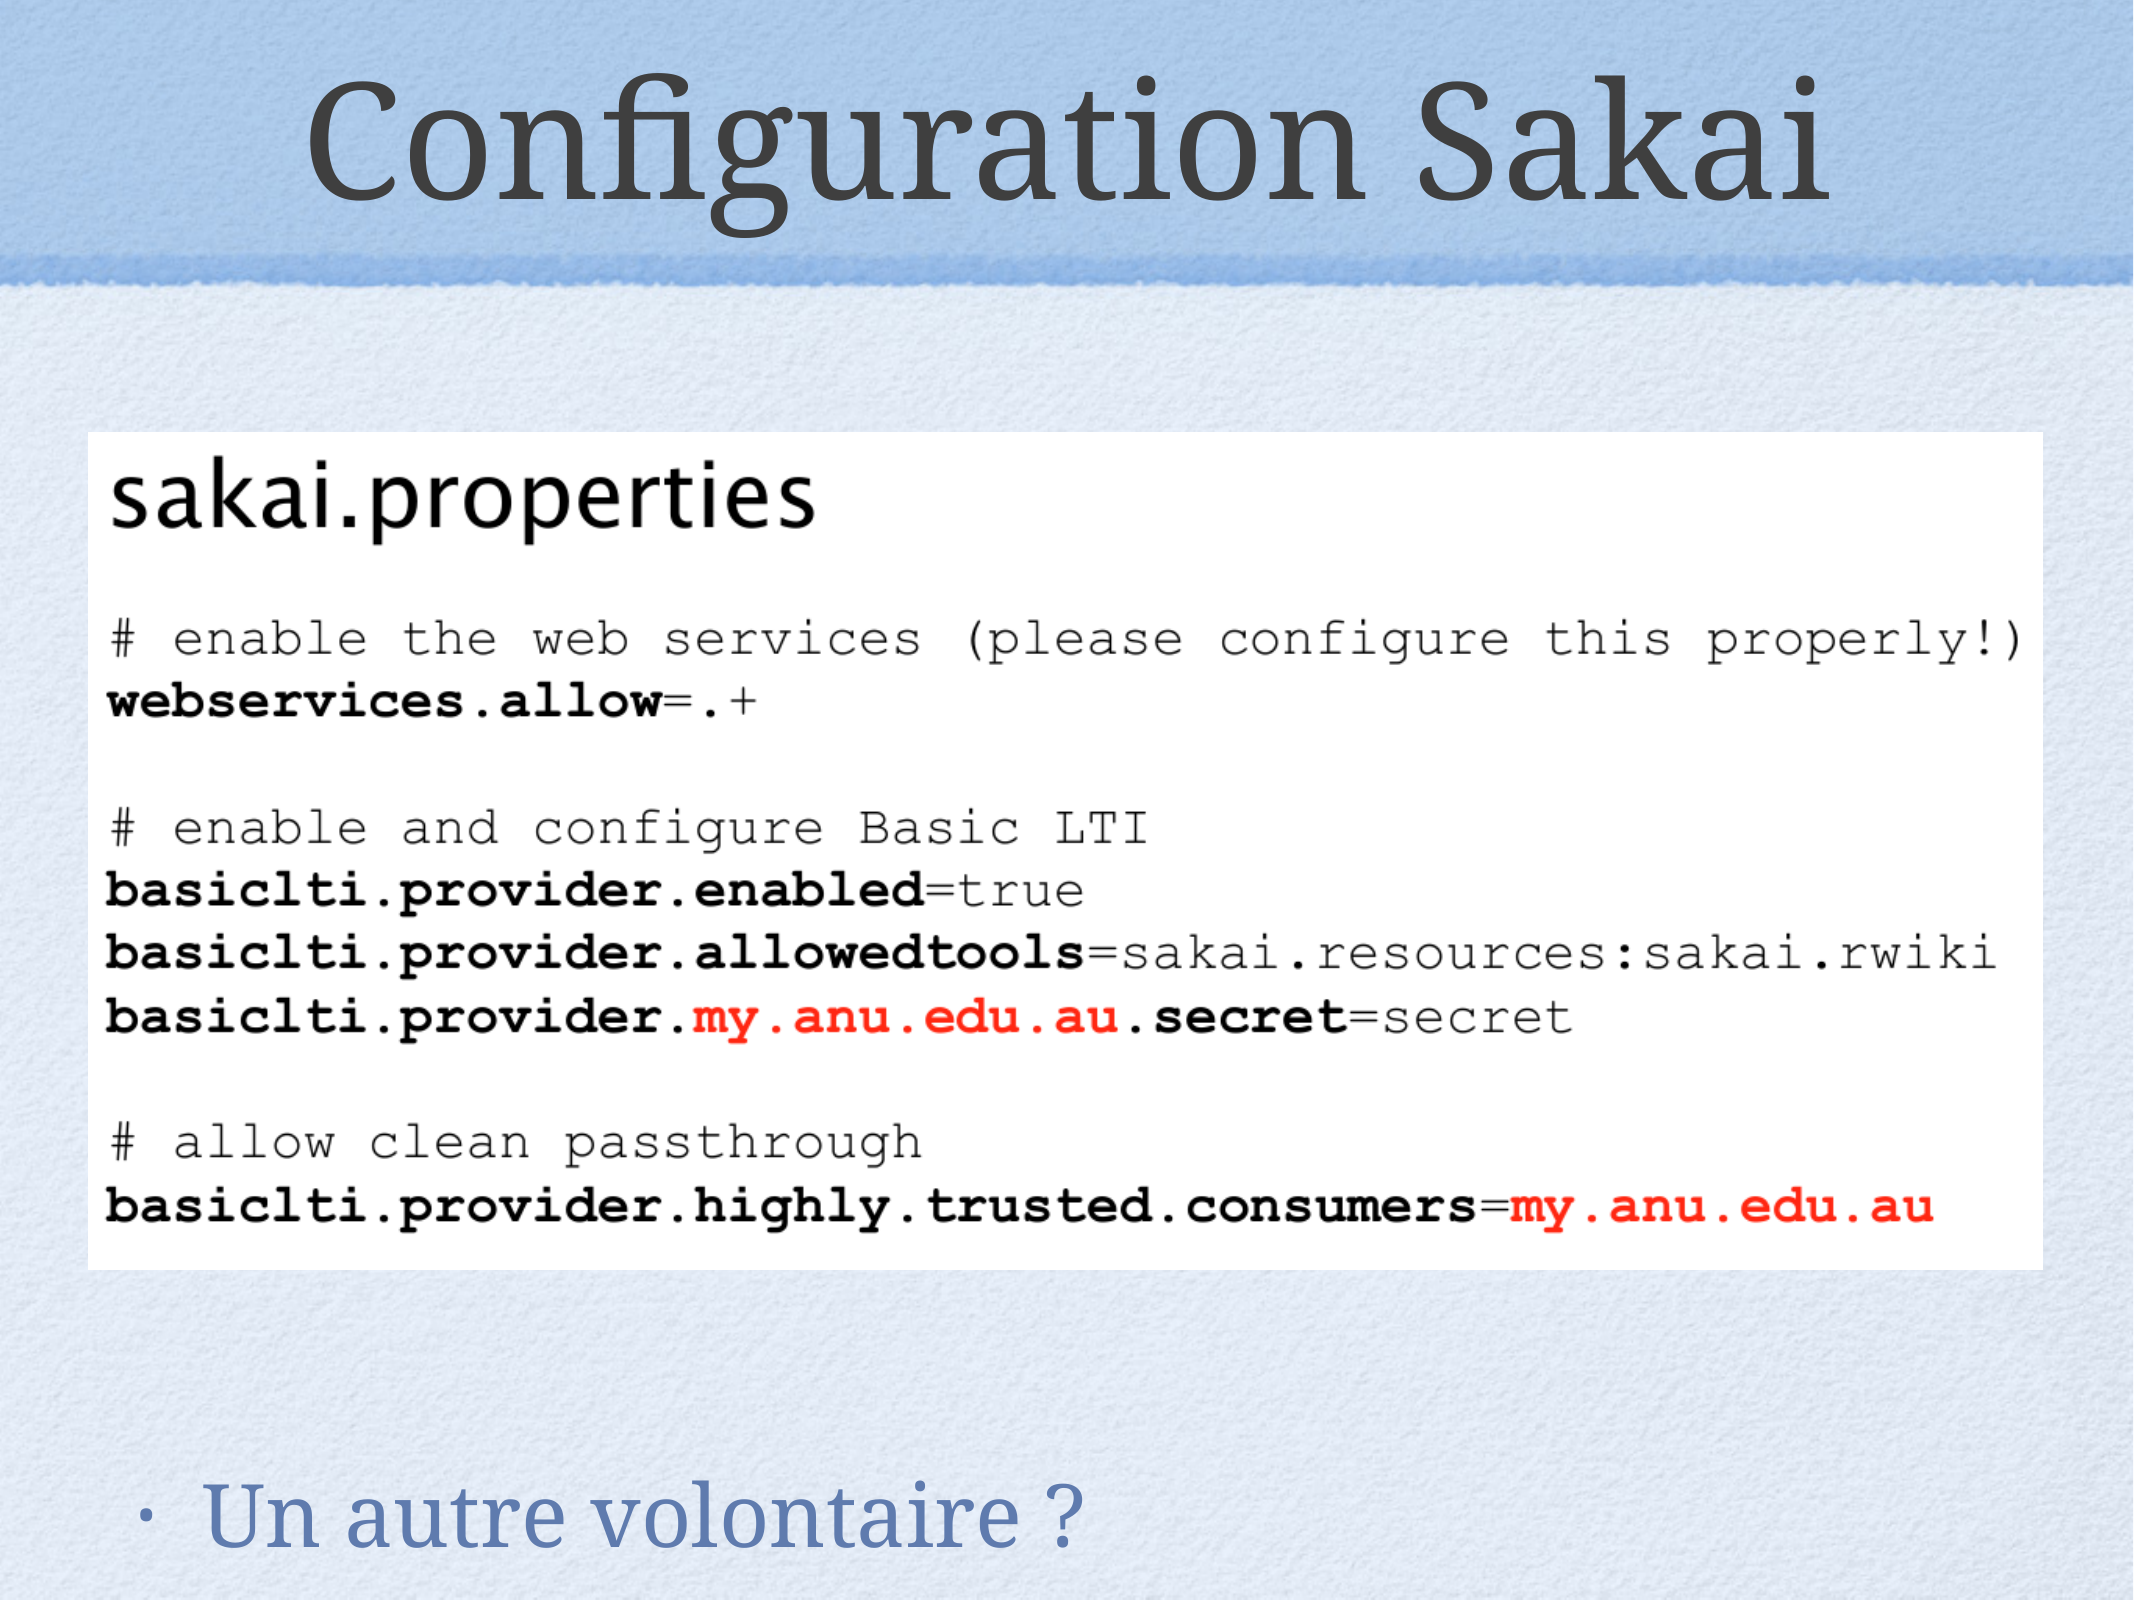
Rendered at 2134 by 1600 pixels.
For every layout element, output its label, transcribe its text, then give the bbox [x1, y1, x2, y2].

picture [0, 0, 2134, 1600]
title Configuration Sakai [72, 0, 2061, 341]
list Un autre volontaire ? [59, 1428, 2047, 1600]
